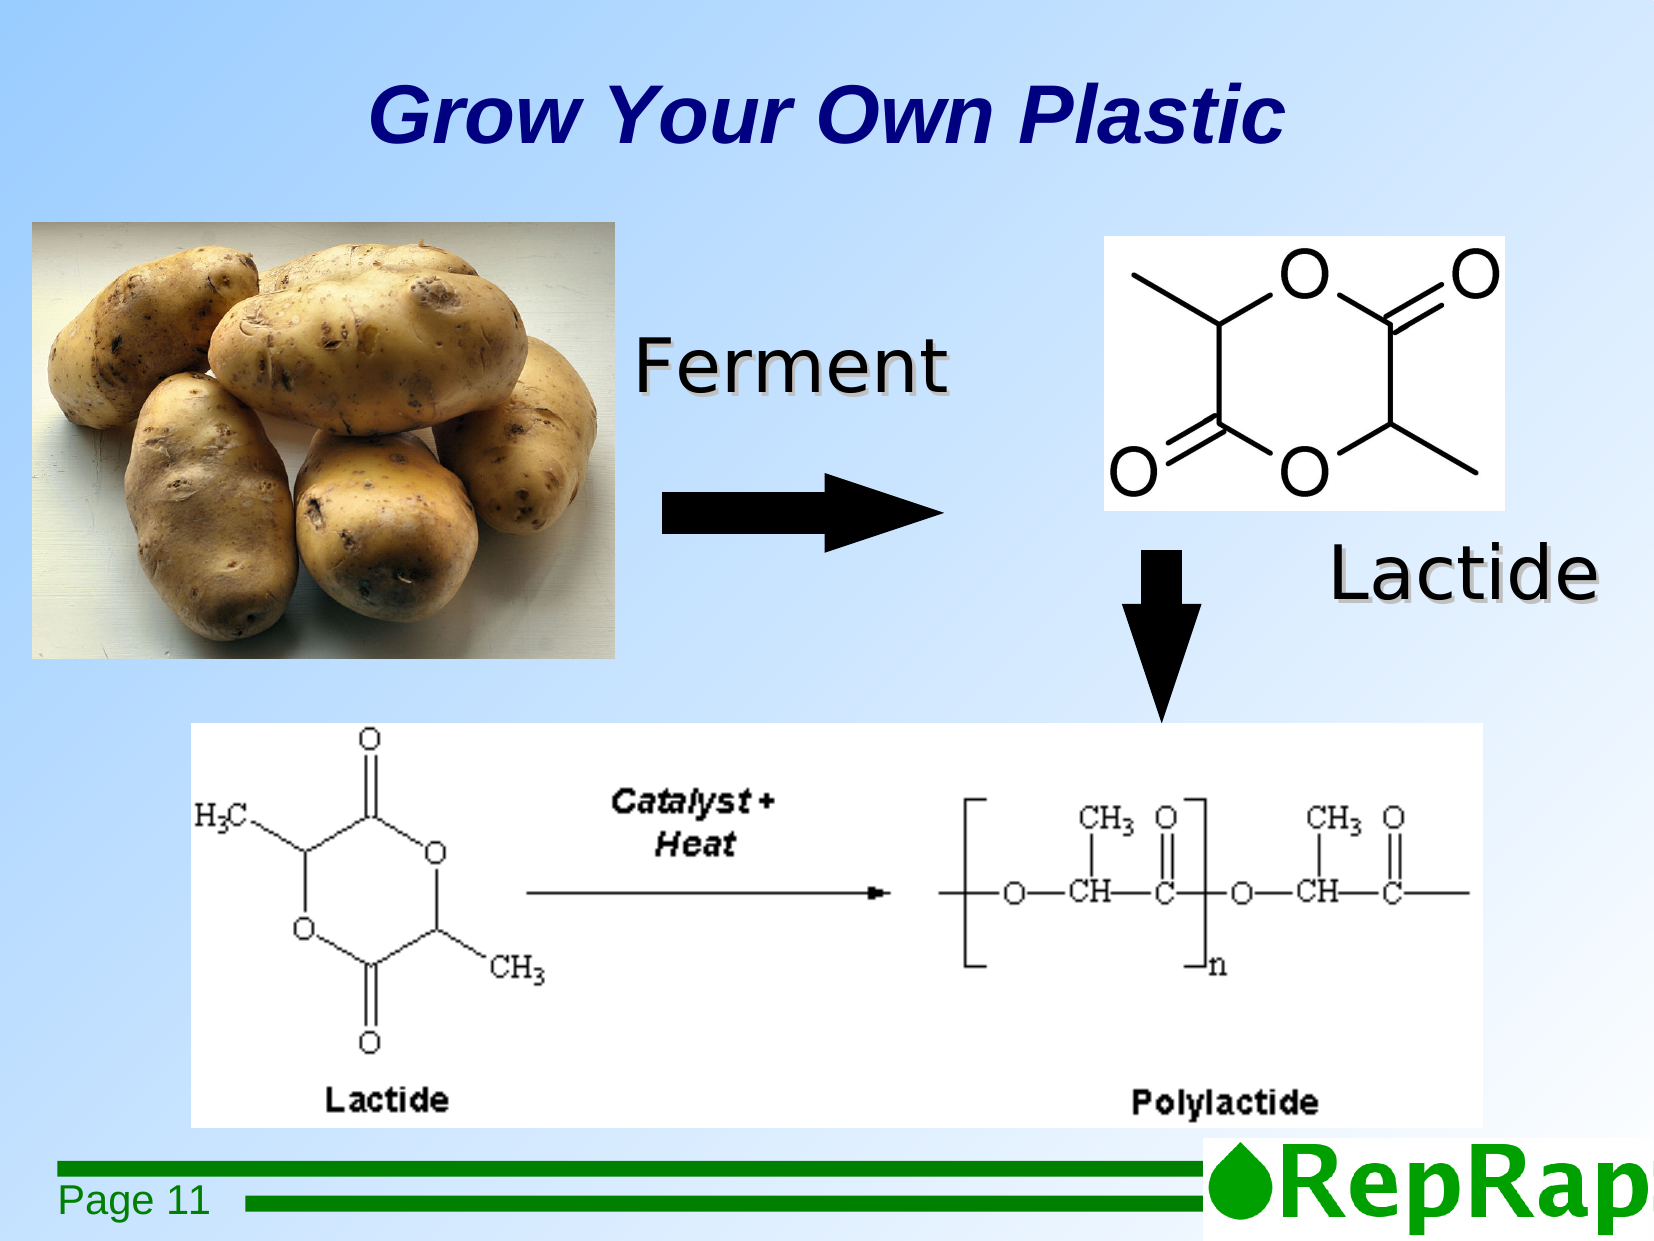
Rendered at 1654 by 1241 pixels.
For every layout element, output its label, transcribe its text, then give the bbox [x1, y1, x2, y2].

text_box Ferment [632, 323, 1033, 537]
picture [191, 723, 1483, 1128]
title Grow Your Own Plastic [121, 10, 1534, 218]
picture [32, 222, 615, 659]
picture [1104, 236, 1505, 511]
text_box Lactide [1327, 530, 1654, 618]
picture [1203, 1138, 1654, 1241]
